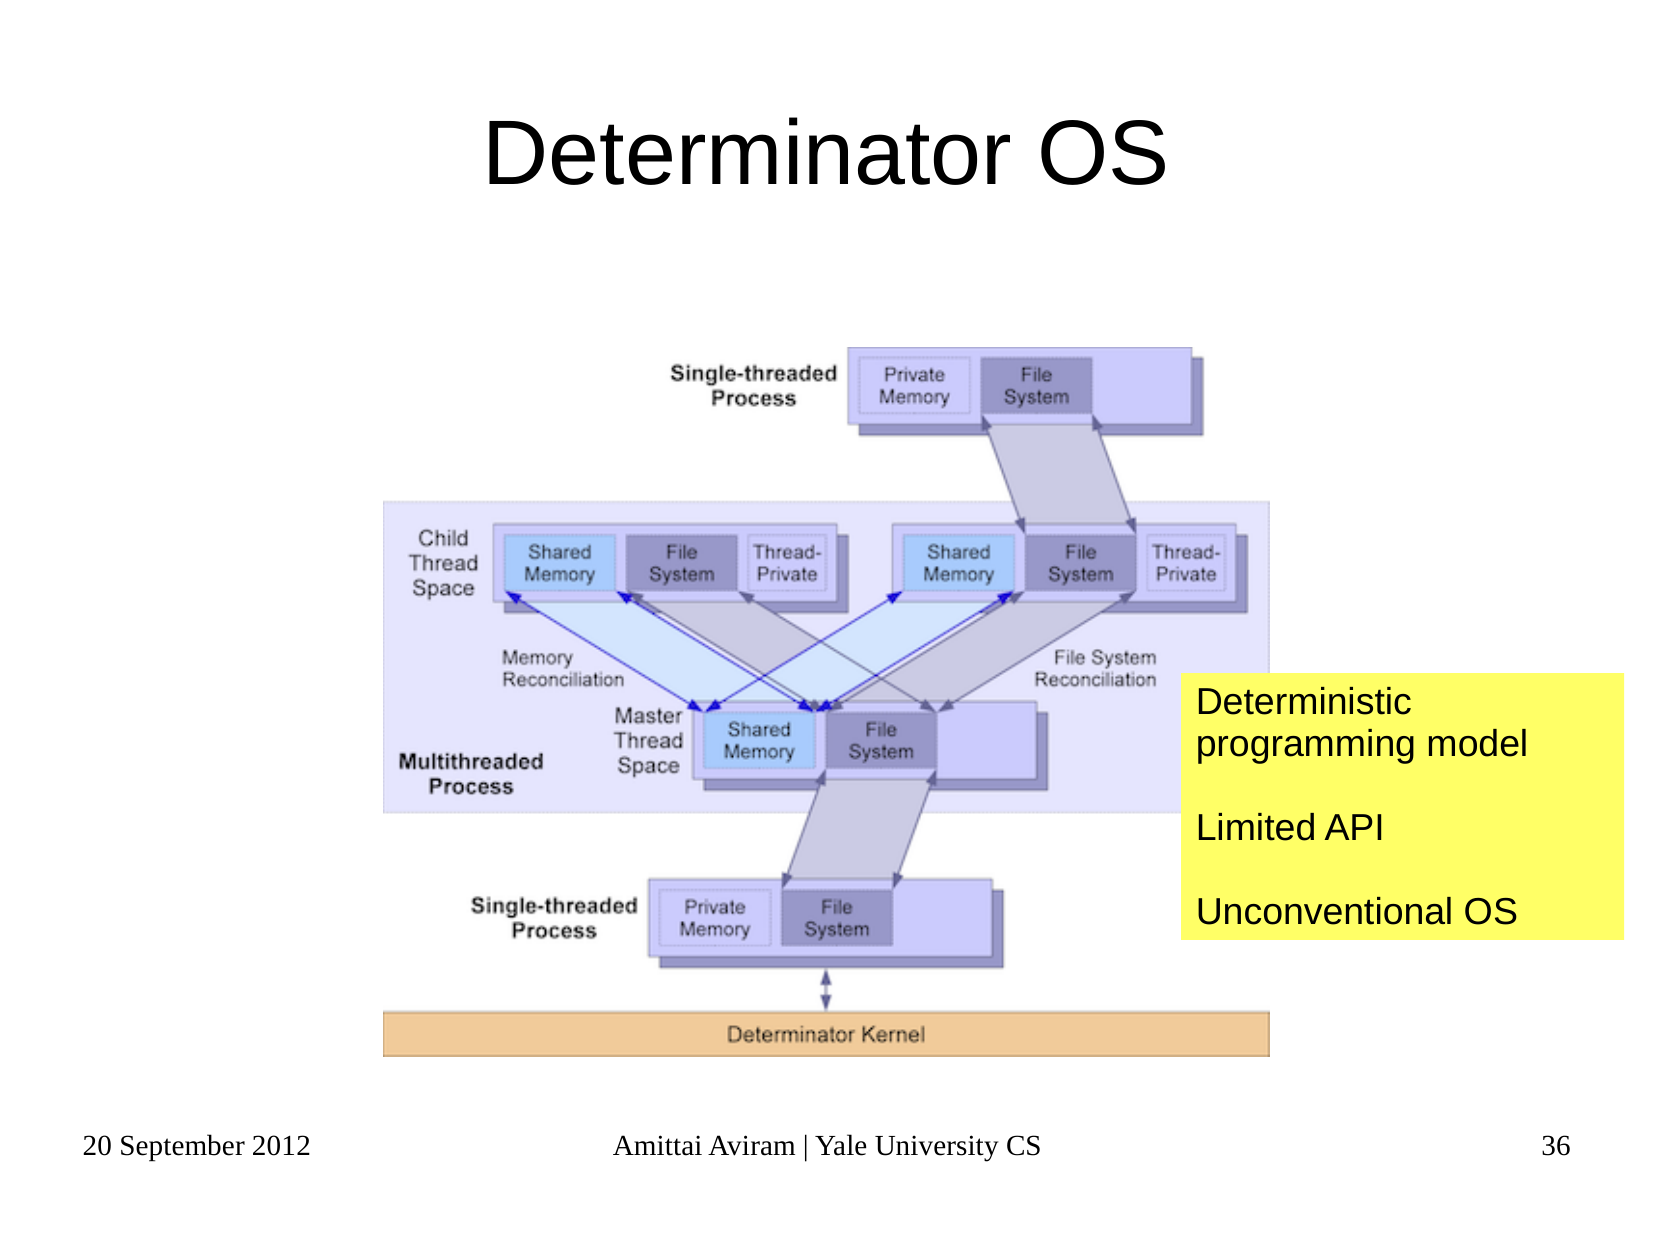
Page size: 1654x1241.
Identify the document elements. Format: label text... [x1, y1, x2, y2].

title Determinator OS [82, 49, 1571, 257]
text_box Deterministic programming model Limited API Unconventional OS [1181, 673, 1625, 940]
picture [383, 347, 1270, 1057]
